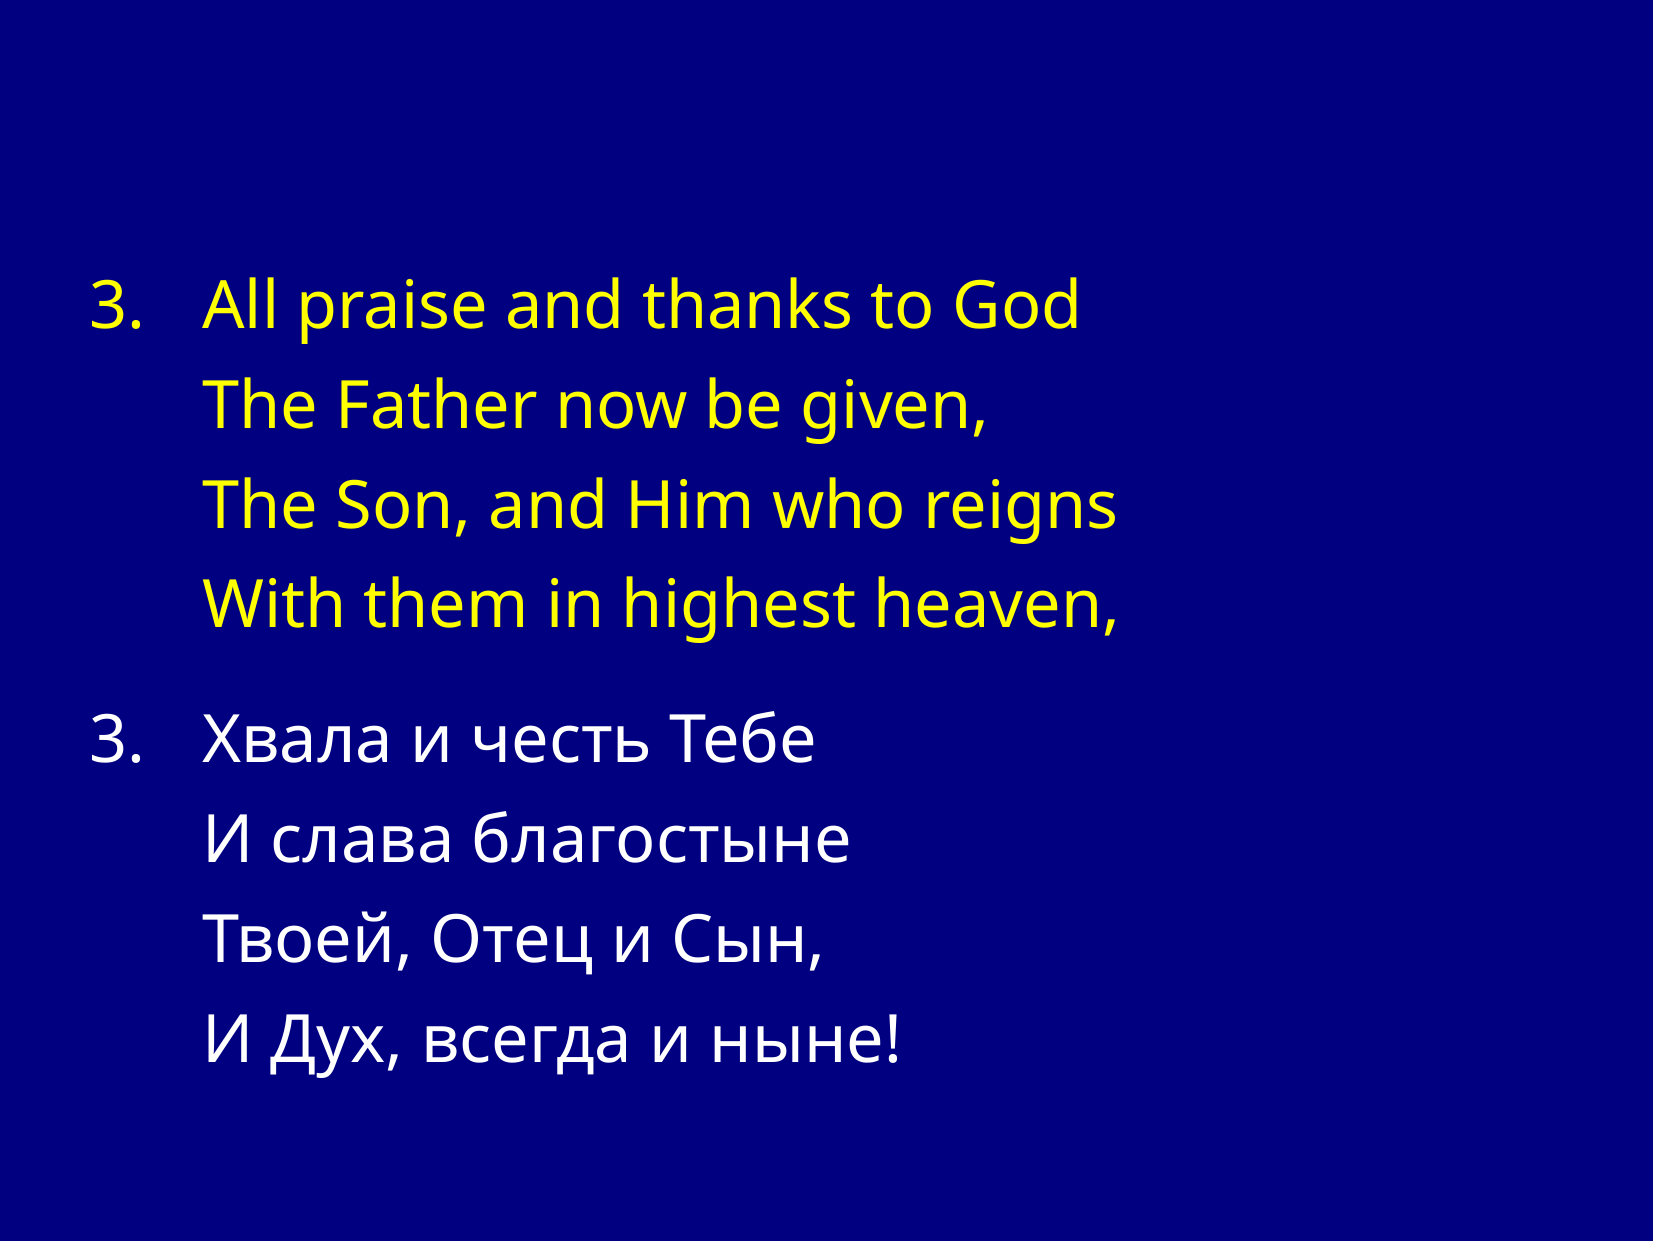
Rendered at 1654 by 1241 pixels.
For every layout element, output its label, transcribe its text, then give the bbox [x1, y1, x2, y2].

text_box 3. Хвала и честь Тебе И слава благостыне Твоей, Отец и Сын, И Дух, всегда и ныне! [75, 675, 1576, 1163]
text_box 3. All praise and thanks to God The Father now be given, The Son, and Him who reigns With them in highest heaven, [75, 150, 1576, 638]
